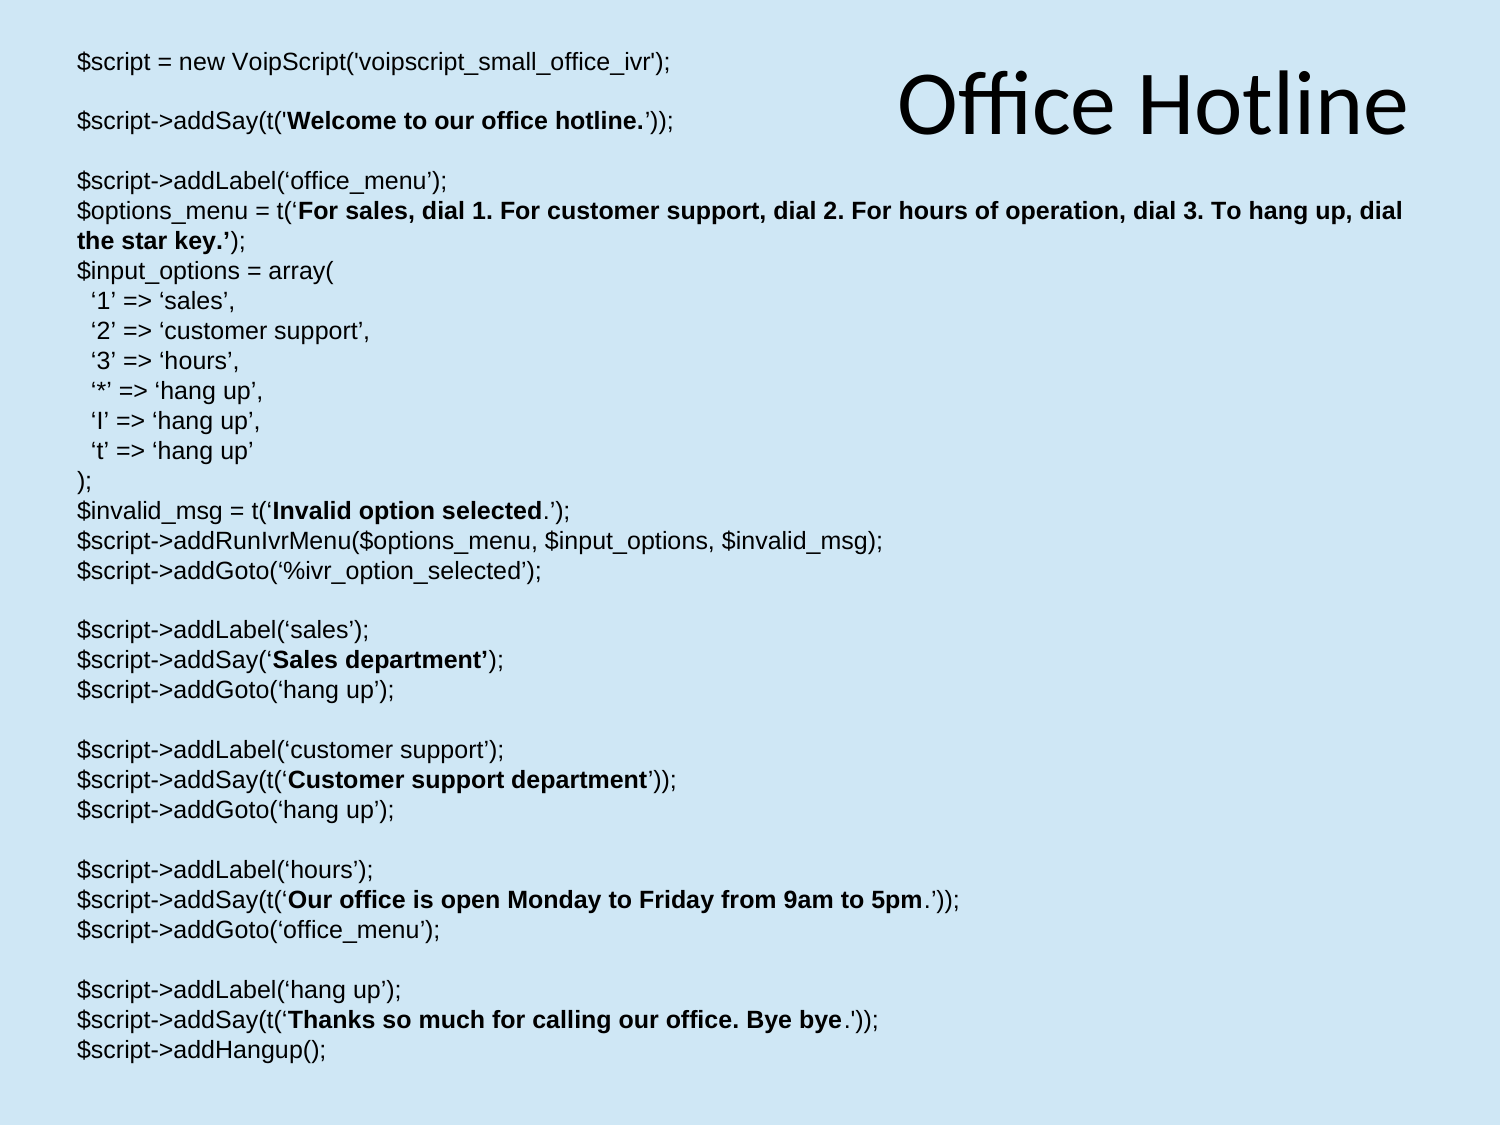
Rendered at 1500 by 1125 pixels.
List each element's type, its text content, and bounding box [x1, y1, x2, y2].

title Office Hotline [75, 35, 1426, 161]
text_box $script = new VoipScript('voipscript_small_office_ivr'); $script->addSay(t('Welcome to our office hotline.’)); $script->addLabel(‘office_menu’); $options_menu = t(‘For sales, dial 1. For customer support, dial 2. For hours of operation, dial 3. To hang up, dial the star key.’); $input_options = array( ‘1’ => ‘sales’, ‘2’ => ‘customer support’, ‘3’ => ‘hours’, ‘*’ => ‘hang up’, ‘I’ => ‘hang up’, ‘t’ => ‘hang up’ ); $invalid_msg = t(‘Invalid option selected.’); $script->addRunIvrMenu($options_menu, $input_options, $invalid_msg); $script->addGoto(‘%ivr_option_selected’); $script->addLabel(‘sales’); $script->addSay(‘Sales department’); $script->addGoto(‘hang up’); $script->addLabel(‘customer support’); $script->addSay(t(‘Customer support department’)); $script->addGoto(‘hang up’); $script->addLabel(‘hours’); $script->addSay(t(‘Our office is open Monday to Friday from 9am to 5pm.’)); $script->addGoto(‘office_menu’); $script->addLabel(‘hang up’); $script->addSay(t(‘Thanks so much for calling our office. Bye bye.')); $script->addHangup(); [62, 37, 1463, 1101]
